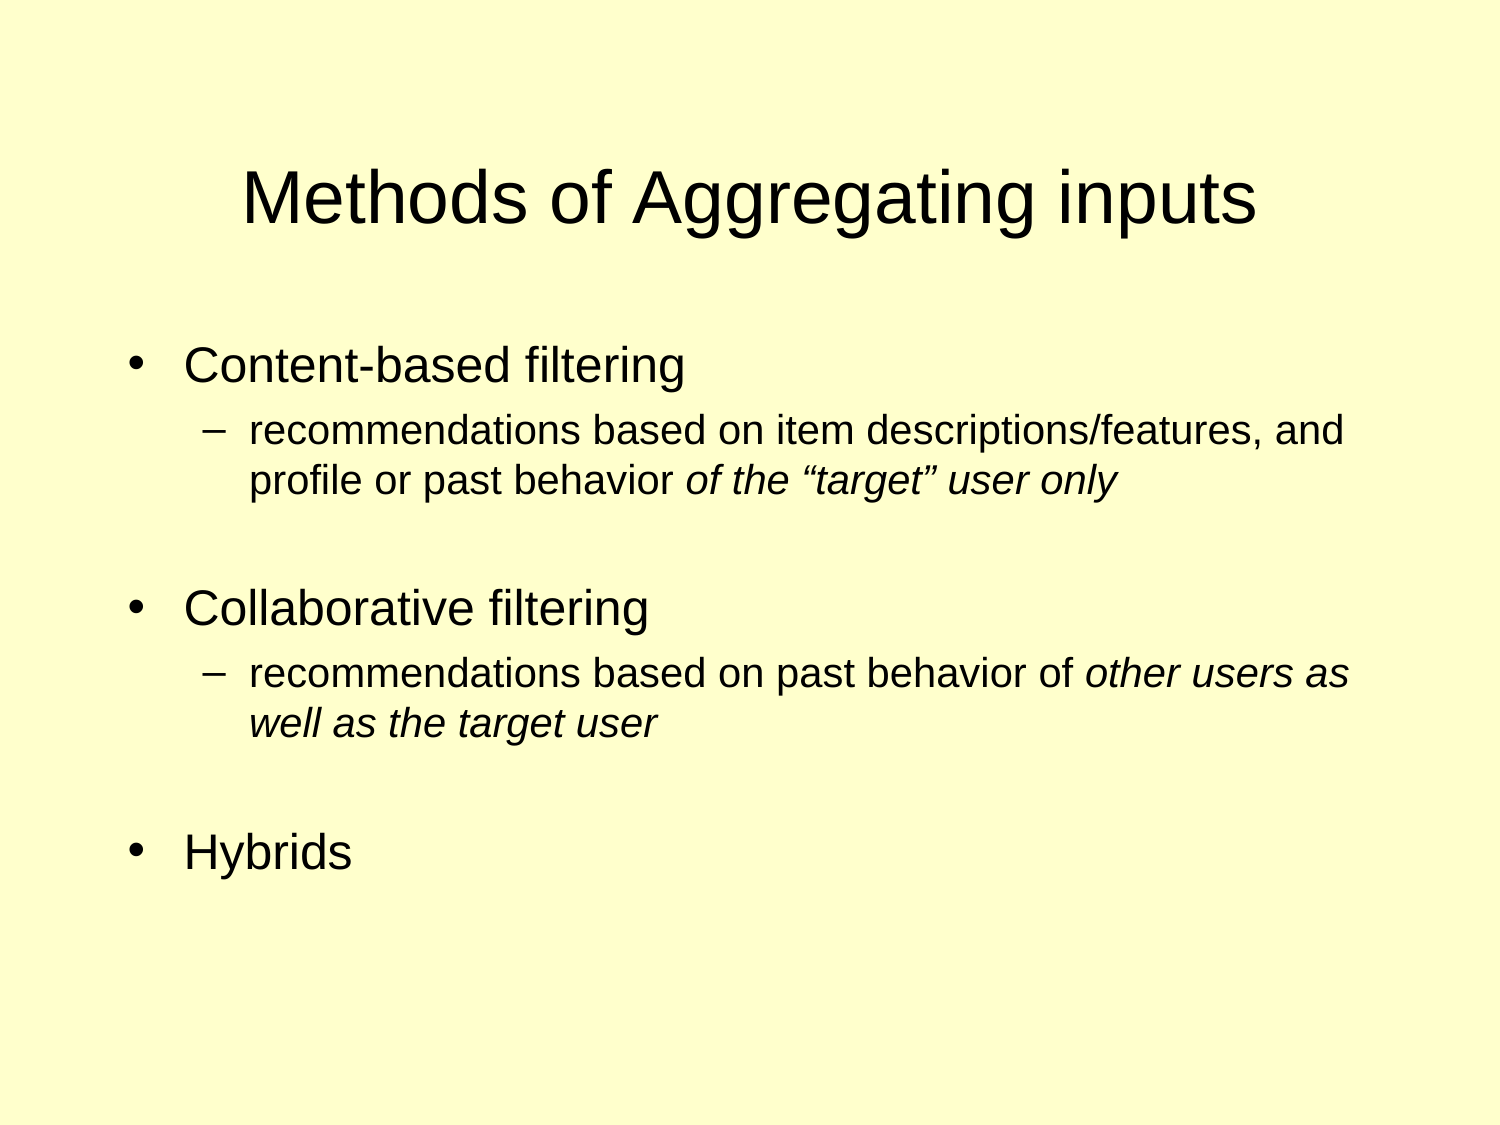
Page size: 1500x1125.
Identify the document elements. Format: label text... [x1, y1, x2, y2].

title Methods of Aggregating inputs [112, 99, 1388, 288]
list Content-based filtering recommendations based on item descriptions/features, and profile or past behavior of the “target” user only Collaborative filtering recommendations based on past behavior of other users as well as the target user Hybrids [112, 324, 1388, 1001]
